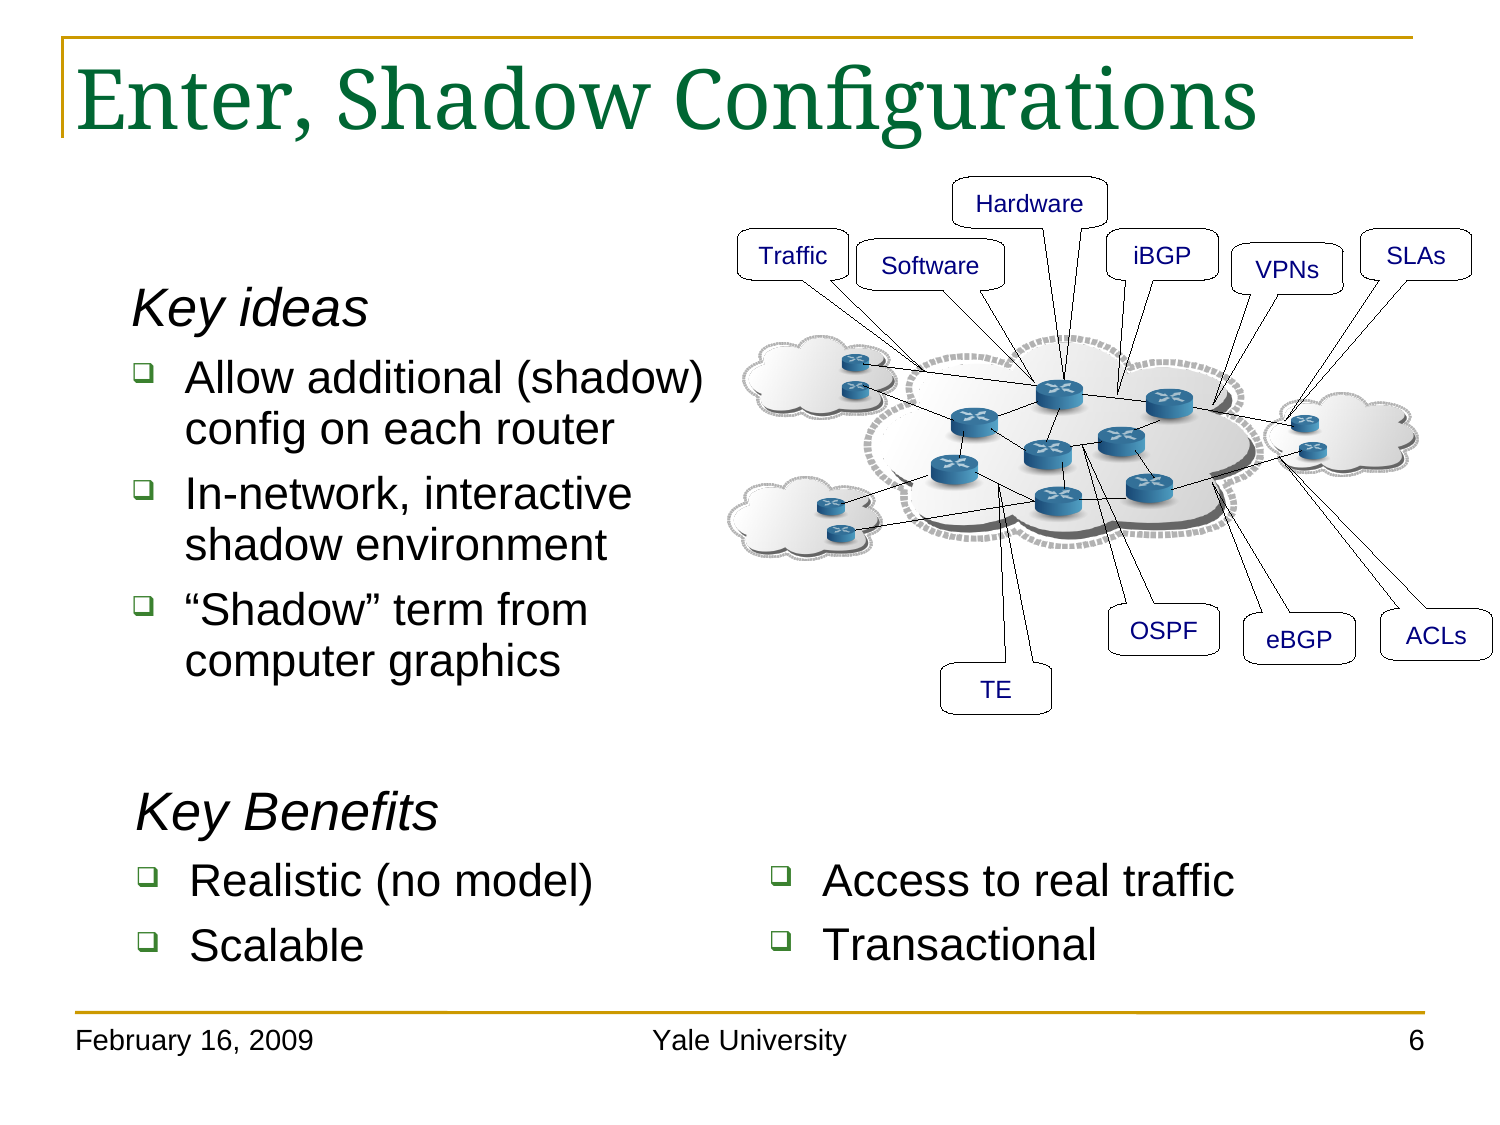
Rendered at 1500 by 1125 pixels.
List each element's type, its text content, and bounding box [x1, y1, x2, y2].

text_box Software [856, 238, 1005, 277]
title Enter, Shadow Configurations [75, 45, 1425, 151]
text_box ACLs [1425, 606, 1493, 661]
text_box Traffic [737, 228, 849, 277]
text_box VPNs [1231, 242, 1344, 277]
list Access to real traffic Transactional [712, 854, 1426, 1013]
text_box iBGP [1106, 228, 1219, 277]
text_box SLAs [1360, 228, 1472, 281]
text_box VPNs [1292, 264, 1300, 277]
list Key Benefits Realistic (no model) Scalable [79, 1006, 712, 1013]
list Key ideas Allow additional (shadow) config on each router In-network, interactive shadow environment “Shadow” term from computer graphics [75, 277, 1425, 1006]
text_box Hardware [952, 176, 1108, 277]
